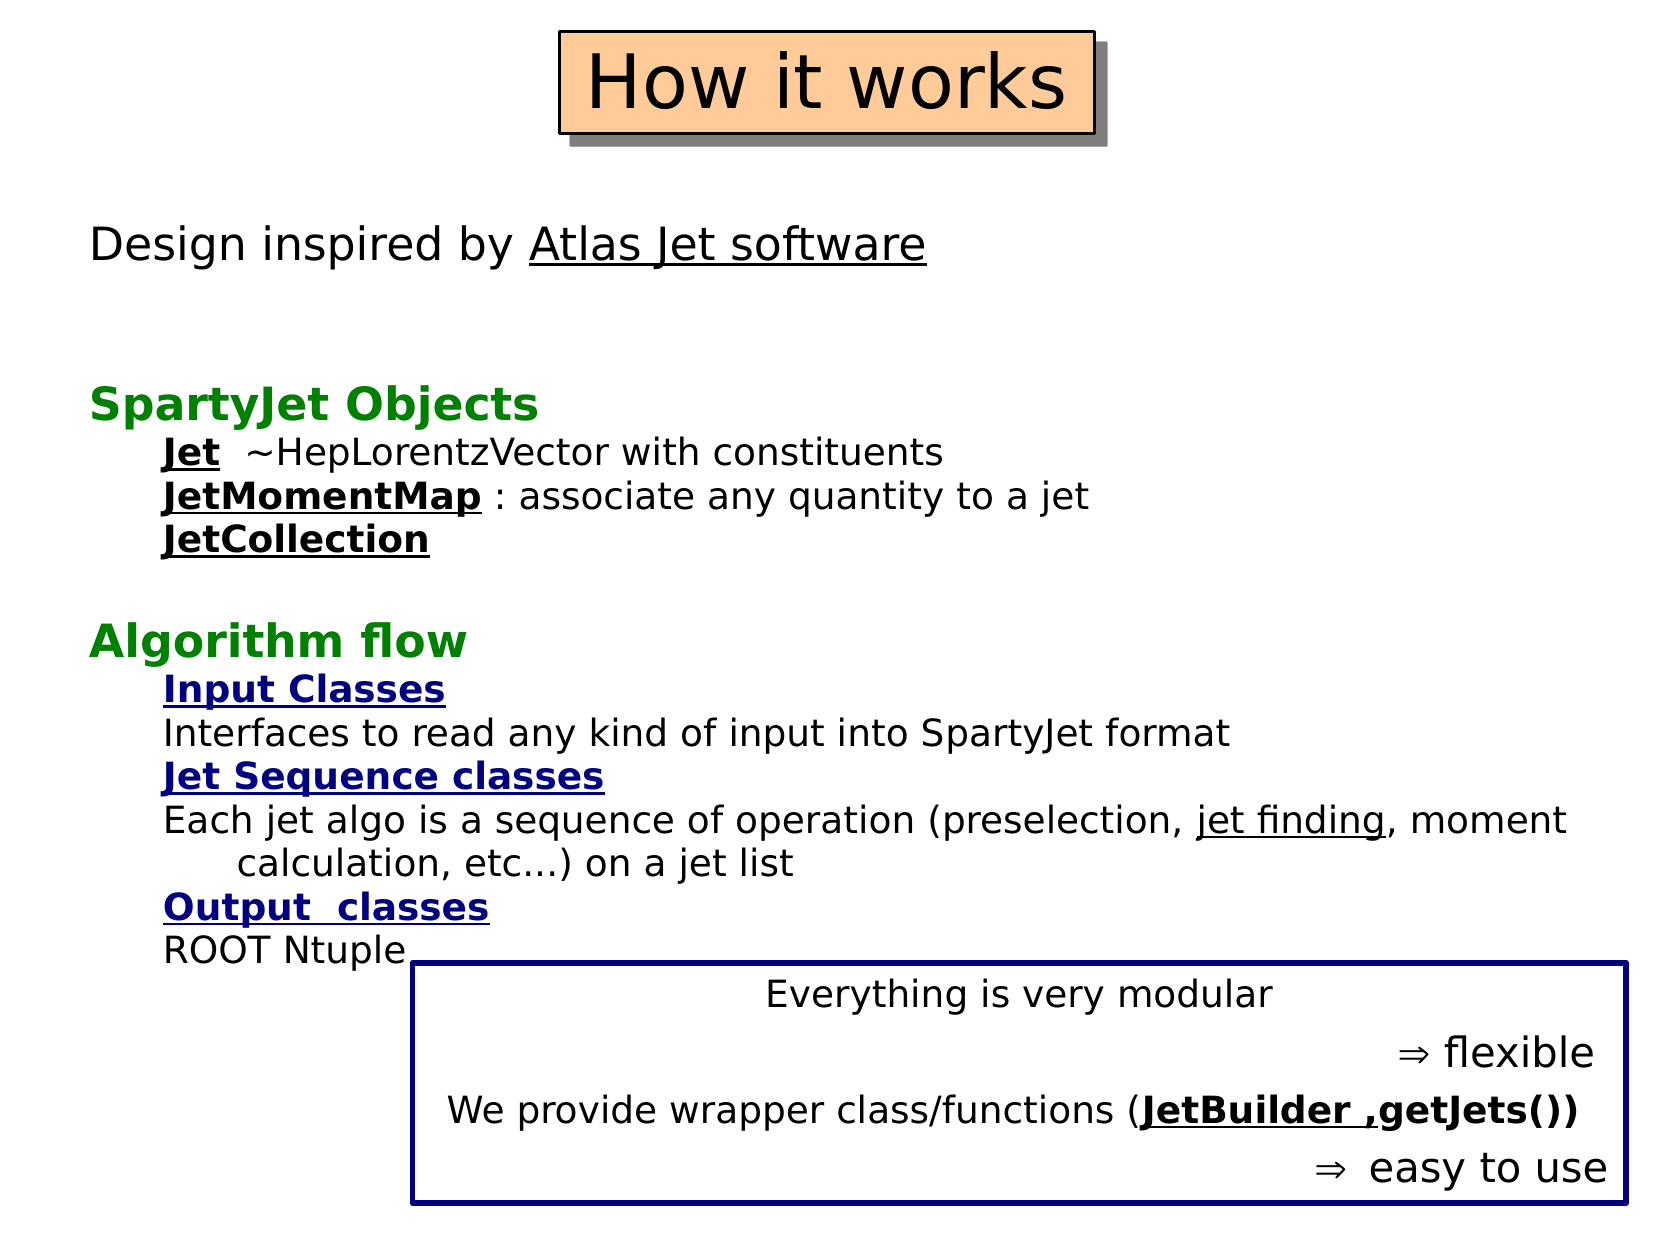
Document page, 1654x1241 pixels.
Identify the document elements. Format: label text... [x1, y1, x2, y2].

text_box How it works [559, 31, 1095, 134]
text_box [724, 451, 754, 525]
text_box Design inspired by Atlas Jet software SpartyJet Objects Jet ~HepLorentzVector with constituents JetMomentMap : associate any quantity to a jet JetCollection Algorithm flow Input Classes Interfaces to read any kind of input into SpartyJet format Jet Sequence classes Each jet algo is a sequence of operation (preselection, jet finding, moment calculation, etc...) on a jet list Output classes ROOT Ntuple [74, 210, 1583, 1123]
text_box Everything is very modular ⇒ flexible We provide wrapper class/functions (JetBuilder ,getJets()) ⇒ easy to use [412, 962, 1627, 1204]
